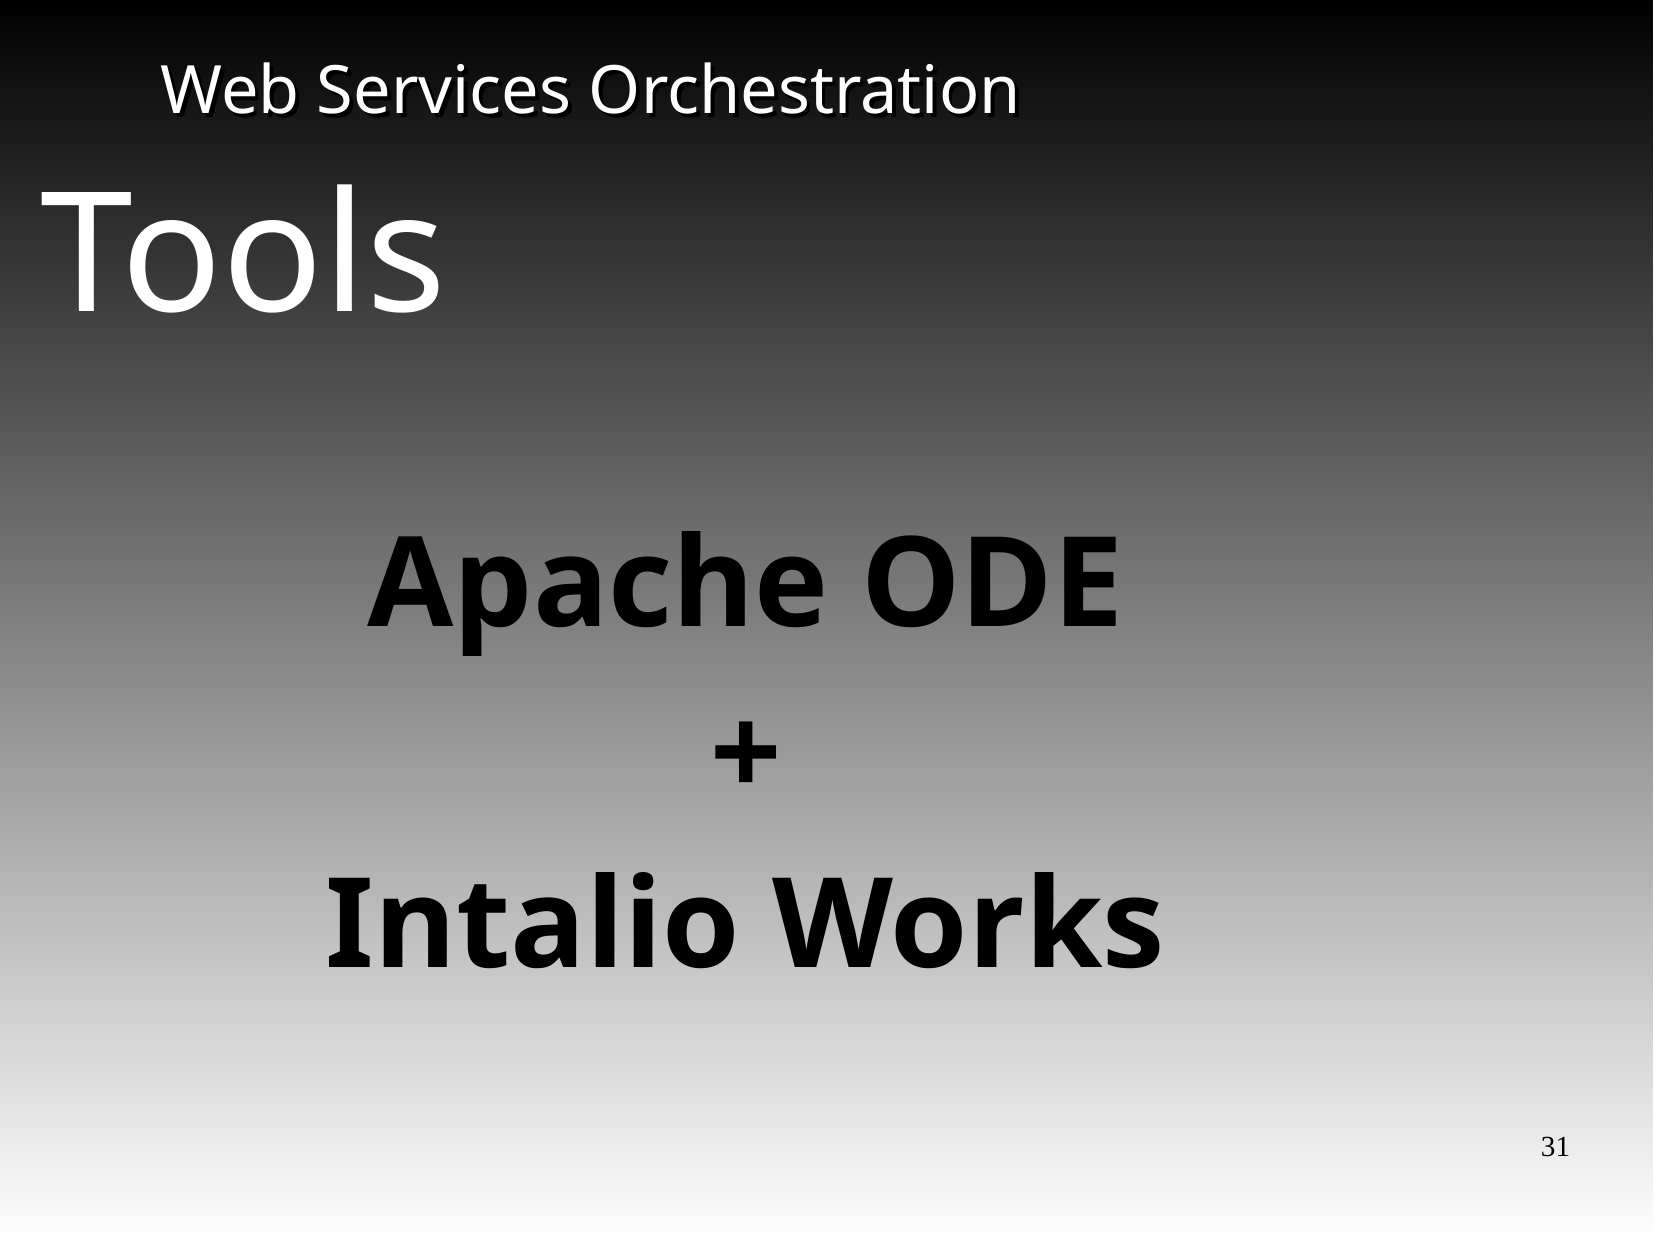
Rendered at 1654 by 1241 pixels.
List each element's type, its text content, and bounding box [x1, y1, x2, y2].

text_box Apache ODE + Intalio Works [310, 485, 1323, 1115]
text_box Web Services Orchestration [145, 35, 1162, 158]
text_box Tools [26, 126, 544, 411]
